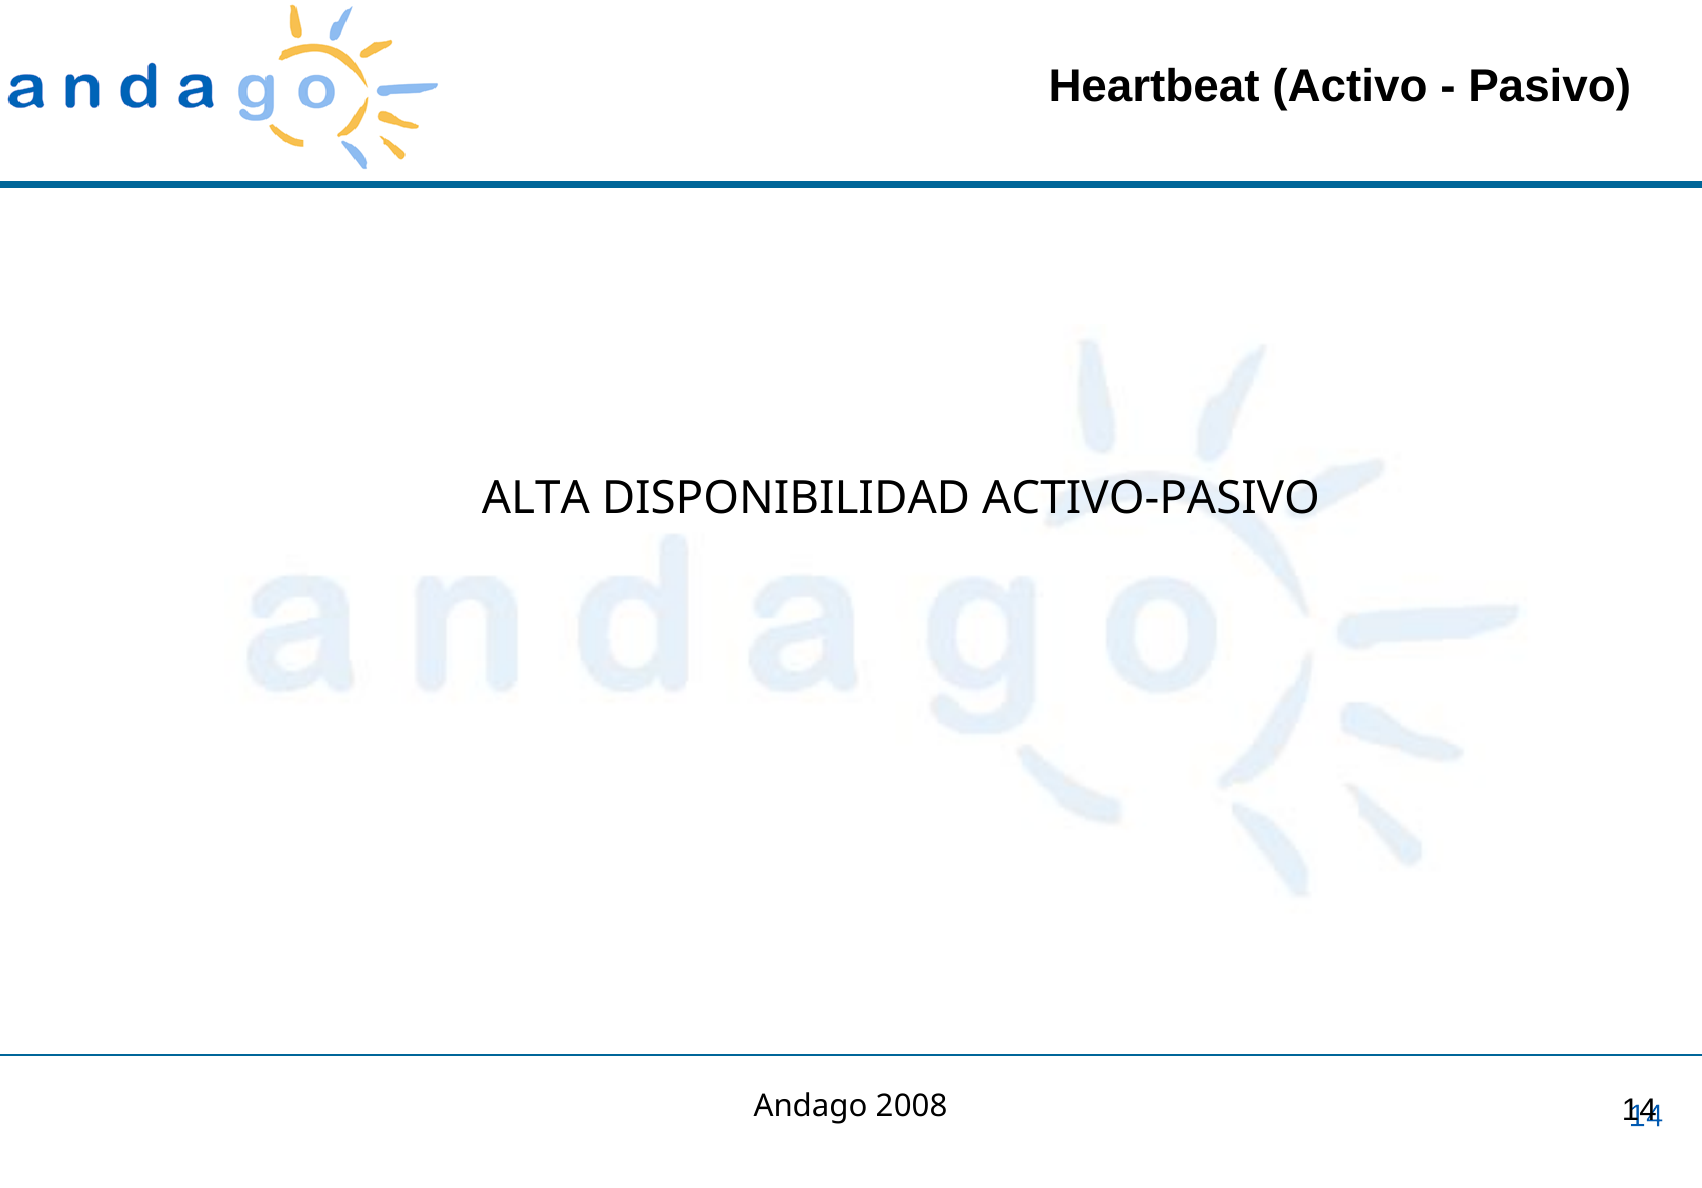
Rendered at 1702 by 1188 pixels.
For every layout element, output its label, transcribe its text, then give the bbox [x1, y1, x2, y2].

title Heartbeat (Activo - Pasivo) [255, 0, 1702, 188]
subtitle ALTA DISPONIBILIDAD ACTIVO-PASIVO [136, 202, 1584, 916]
picture [0, 0, 255, 175]
